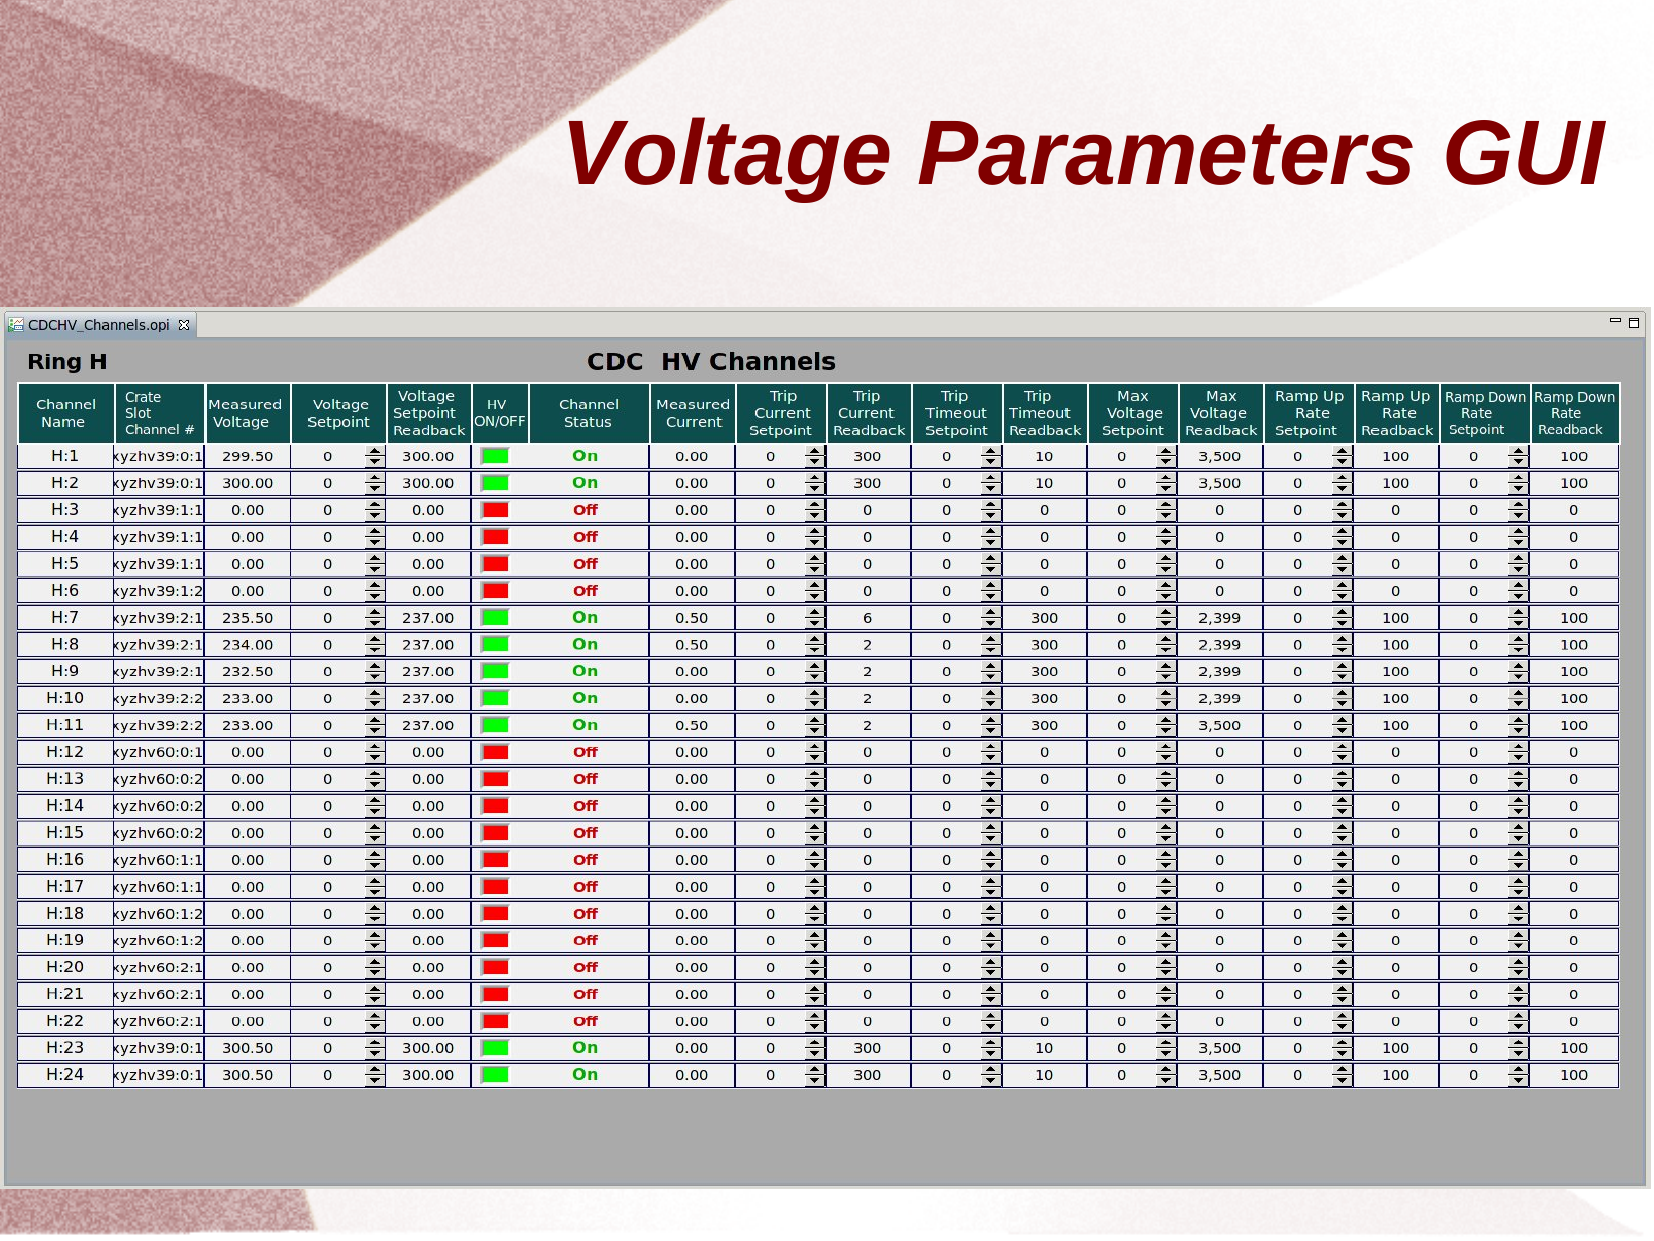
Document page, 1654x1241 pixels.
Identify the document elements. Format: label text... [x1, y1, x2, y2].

picture [0, 0, 1654, 1241]
title Voltage Parameters GUI [525, 49, 1607, 257]
